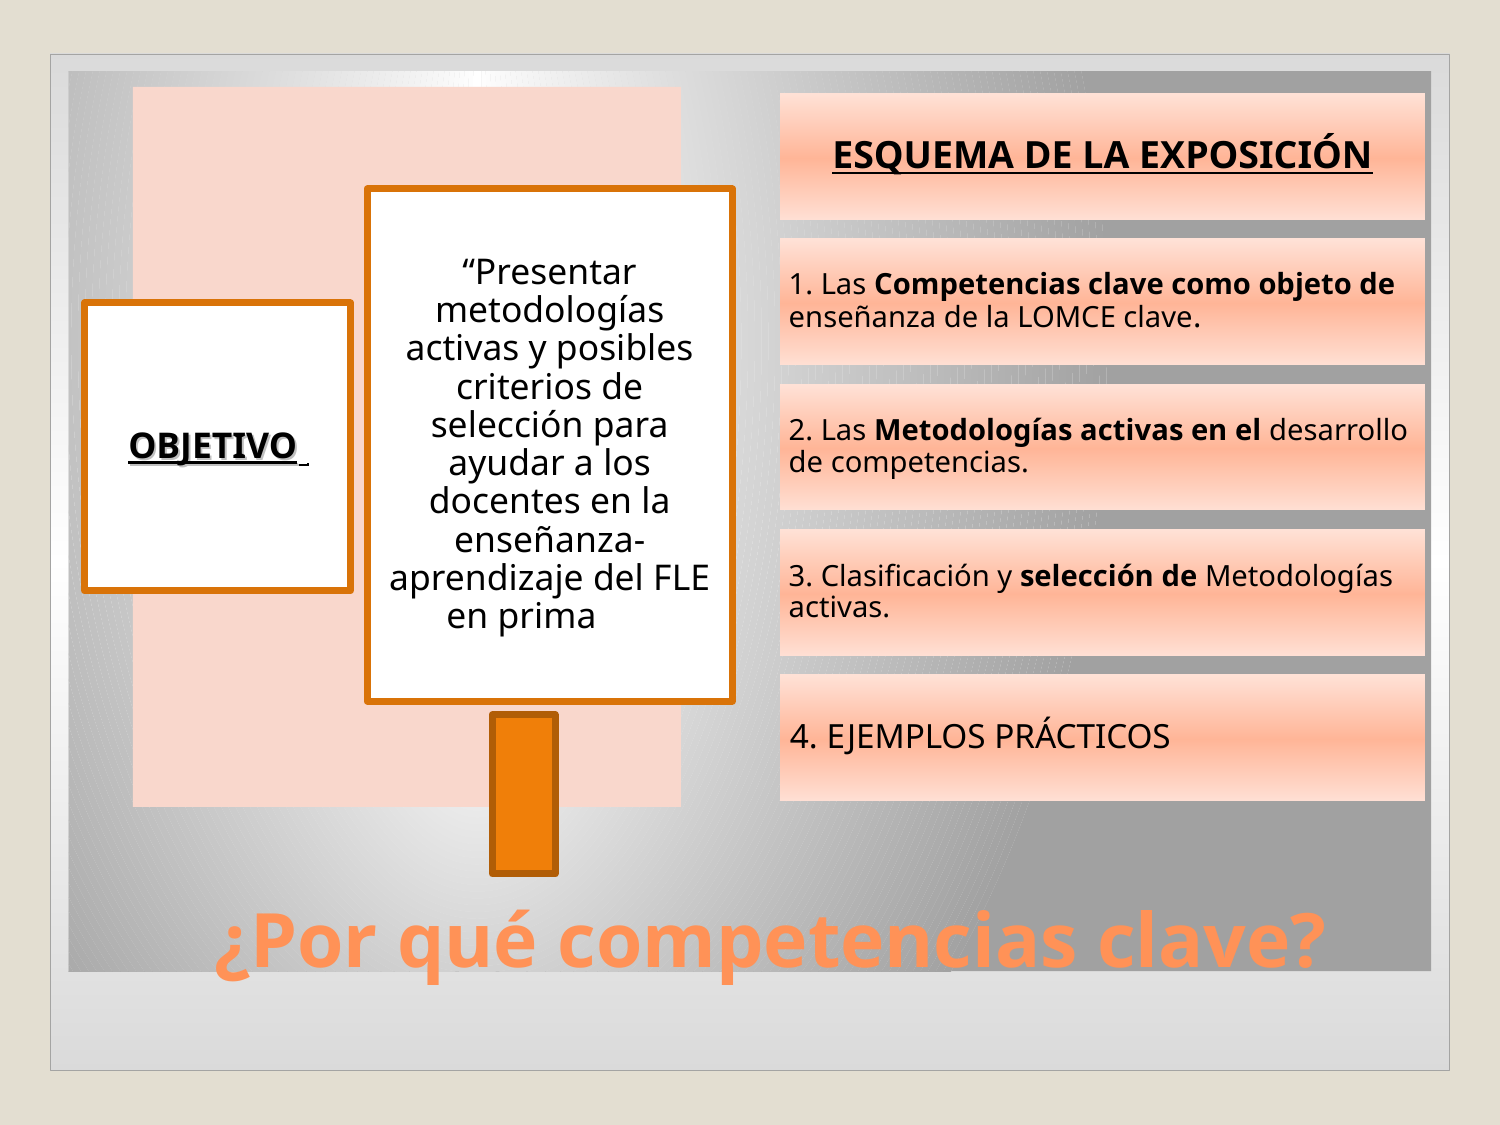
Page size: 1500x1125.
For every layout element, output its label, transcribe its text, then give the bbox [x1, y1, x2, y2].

text_box ¿Por qué competencias clave? [117, 890, 1425, 991]
text_box OBJETIVO [84, 302, 351, 591]
text_box 2. Las Metodologías activas en el desarrollo de competencias. [780, 384, 1425, 510]
text_box [132, 86, 681, 874]
text_box ESQUEMA DE LA EXPOSICIÓN [780, 93, 1425, 220]
text_box 4. EJEMPLOS PRÁCTICOS [780, 674, 1425, 801]
text_box 1. Las Competencias clave como objeto de enseñanza de la LOMCE clave. [780, 238, 1425, 365]
text_box 3. Clasificación y selección de Metodologías activas. [780, 529, 1425, 656]
text_box “Presentar metodologías activas y posibles criterios de selección para ayudar a los docentes en la enseñanza-aprendizaje del FLE en primaria” [367, 188, 733, 702]
